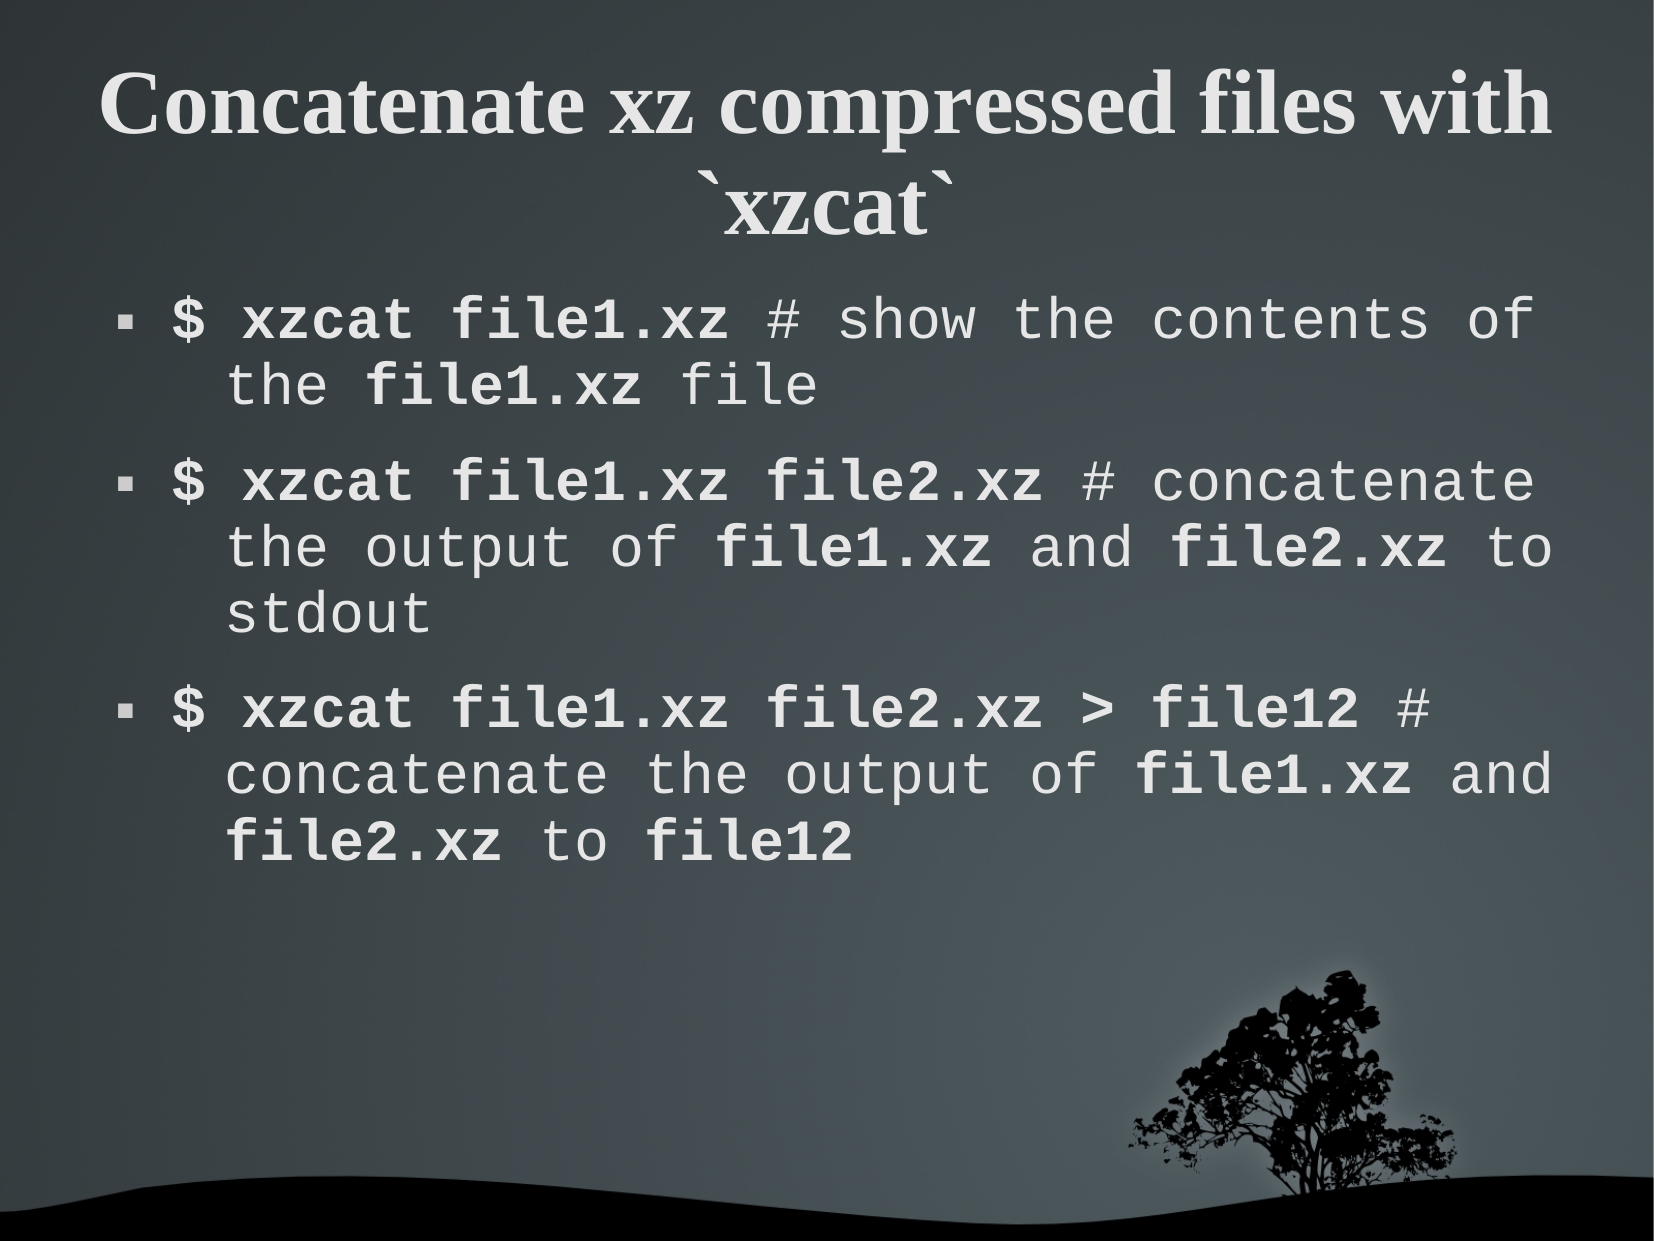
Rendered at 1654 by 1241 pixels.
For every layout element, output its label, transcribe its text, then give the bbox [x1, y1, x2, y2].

list $ xzcat file1.xz # show the contents of the file1.xz file $ xzcat file1.xz file2.xz # concatenate the output of file1.xz and file2.xz to stdout $ xzcat file1.xz file2.xz > file12 # concatenate the output of file1.xz and file2.xz to file12 [82, 290, 1571, 1186]
picture [0, 0, 1654, 1241]
title Concatenate xz compressed files with `xzcat` [82, 33, 1571, 273]
